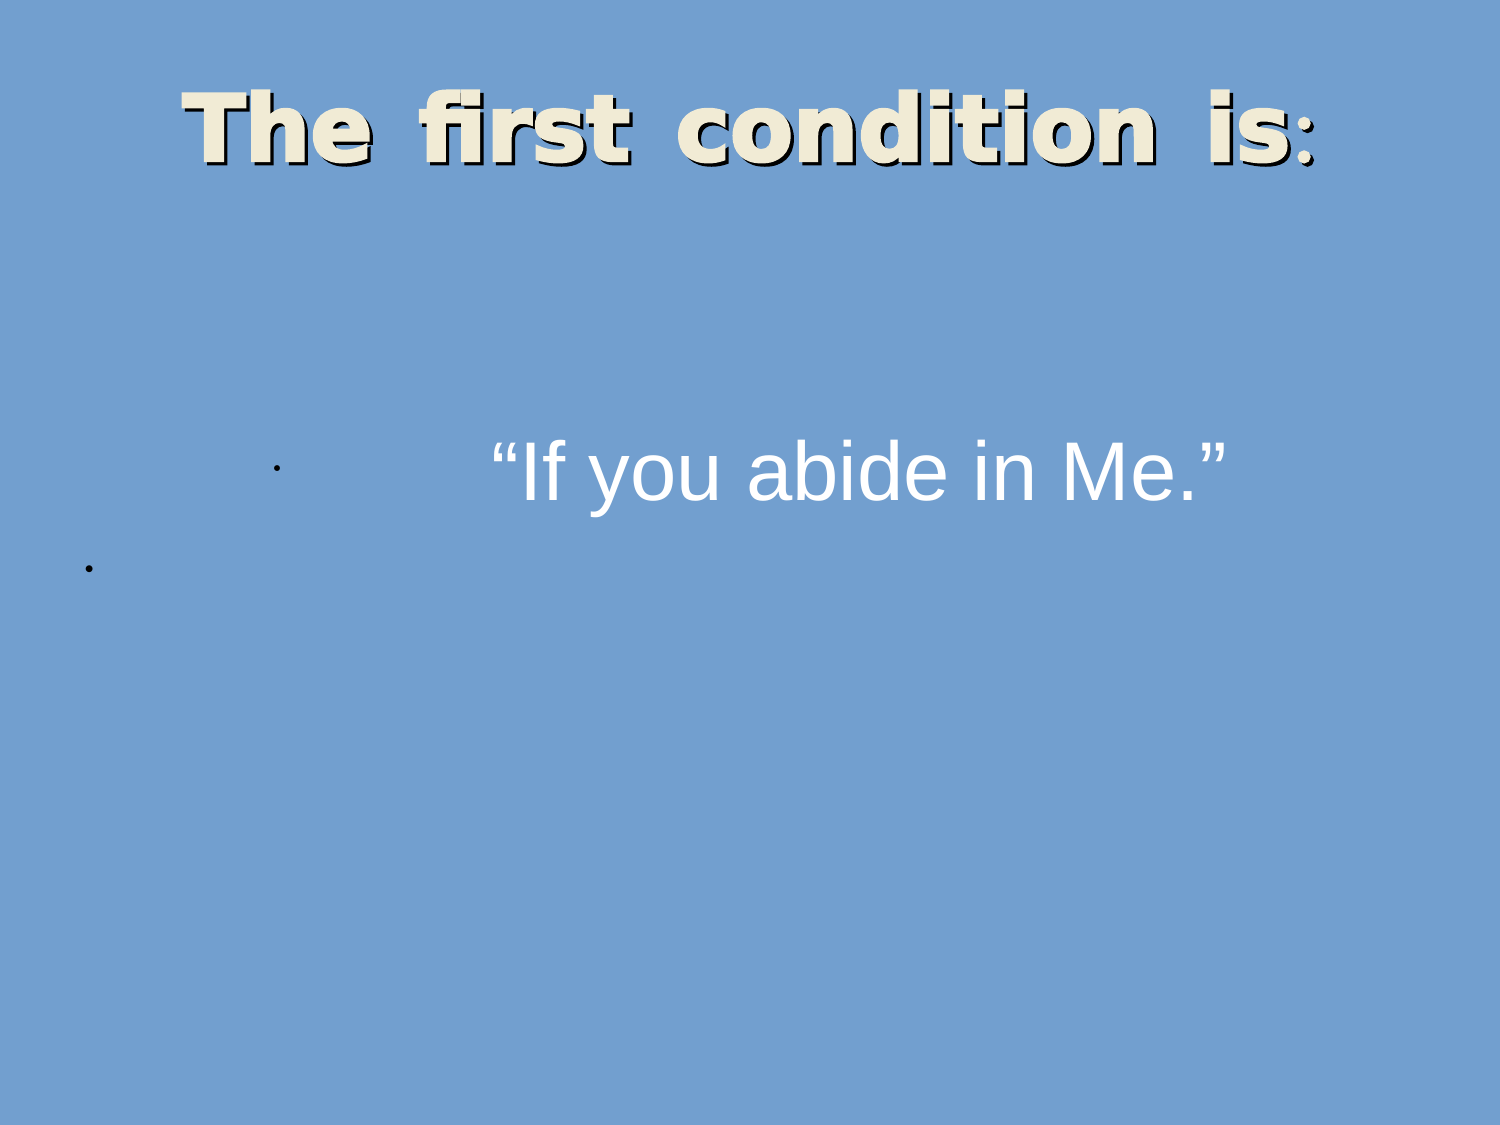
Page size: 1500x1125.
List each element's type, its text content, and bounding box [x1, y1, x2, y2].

title The first condition is: [75, 44, 1426, 233]
list “If you abide in Me.” [62, 425, 1413, 1125]
